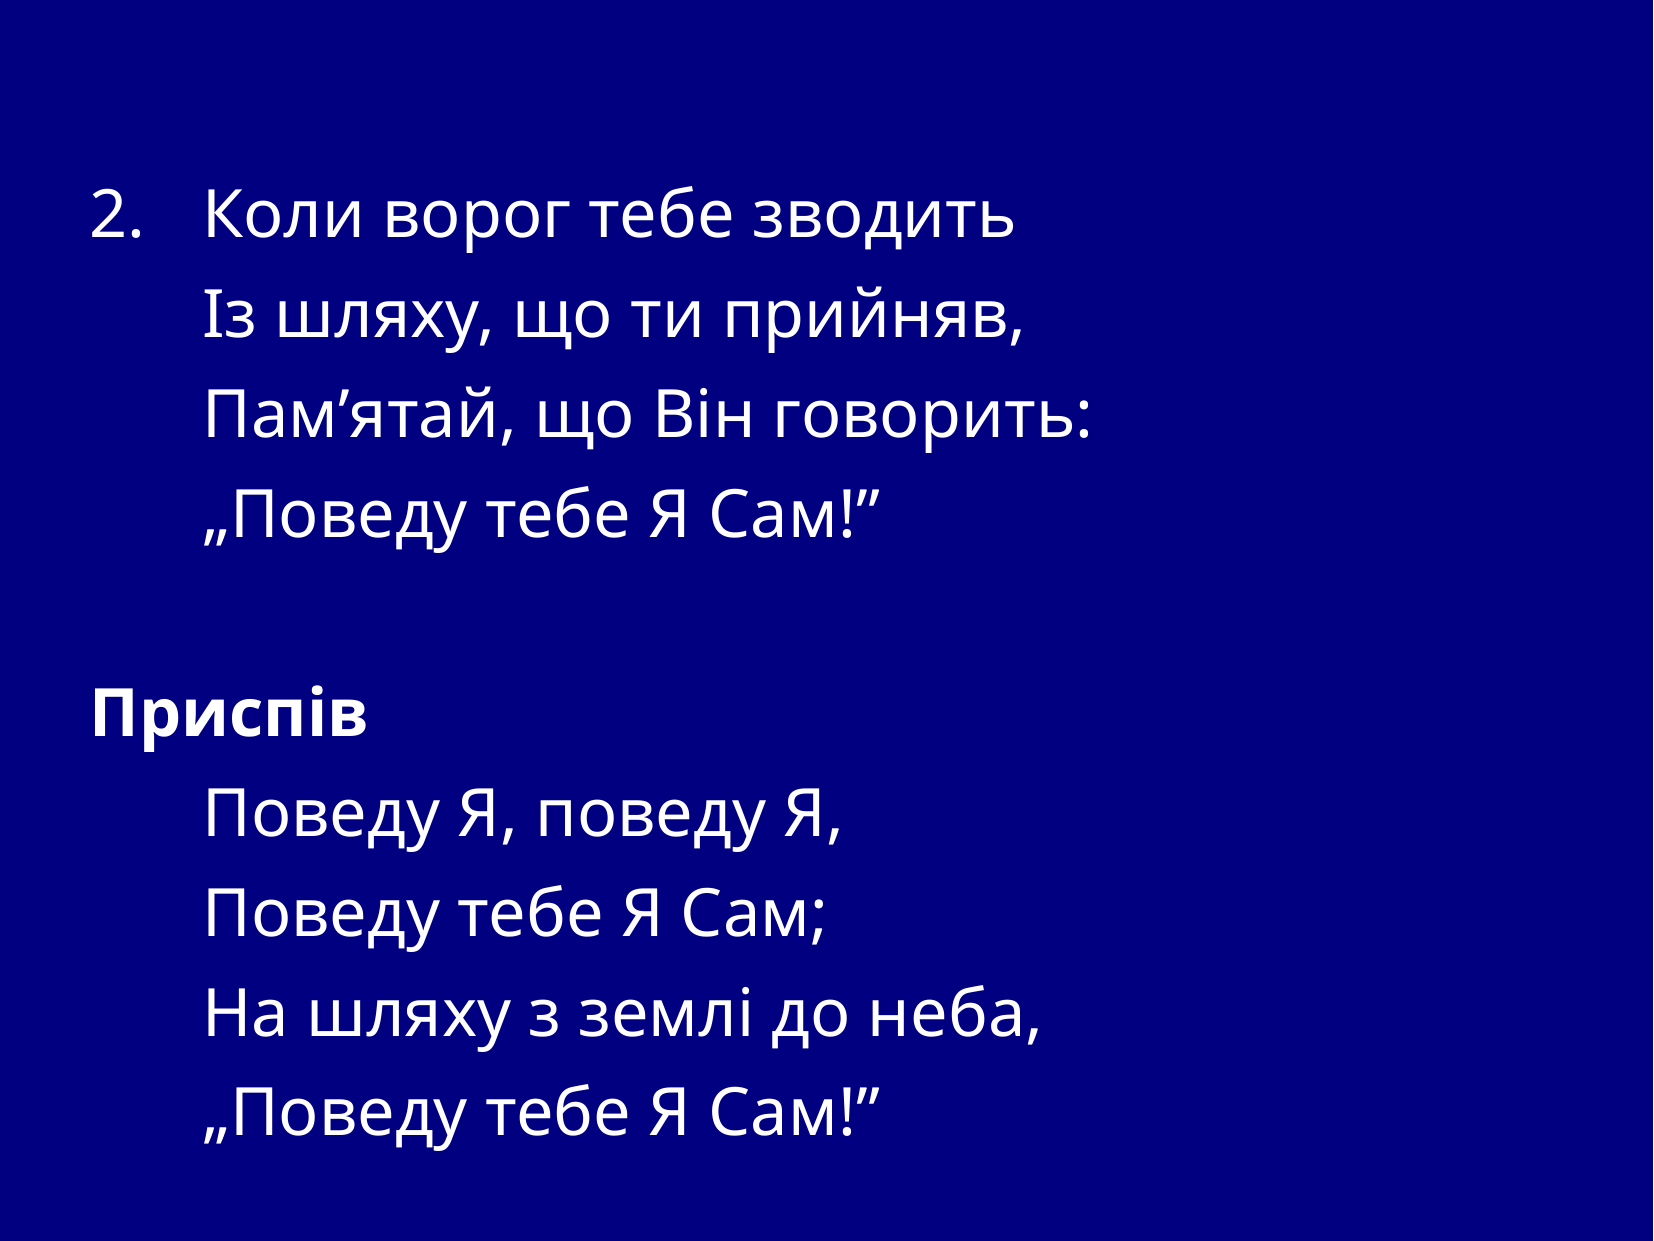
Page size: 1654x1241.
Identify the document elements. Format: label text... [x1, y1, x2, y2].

text_box 2. Коли ворог тебе зводить Із шляху, що ти прийняв, Пам’ятай, що Він говорить: „Поведу тебе Я Сам!” Приспів Поведу Я, поведу Я, Поведу тебе Я Сам; На шляху з землі до неба, „Поведу тебе Я Сам!” [75, 150, 1576, 1163]
